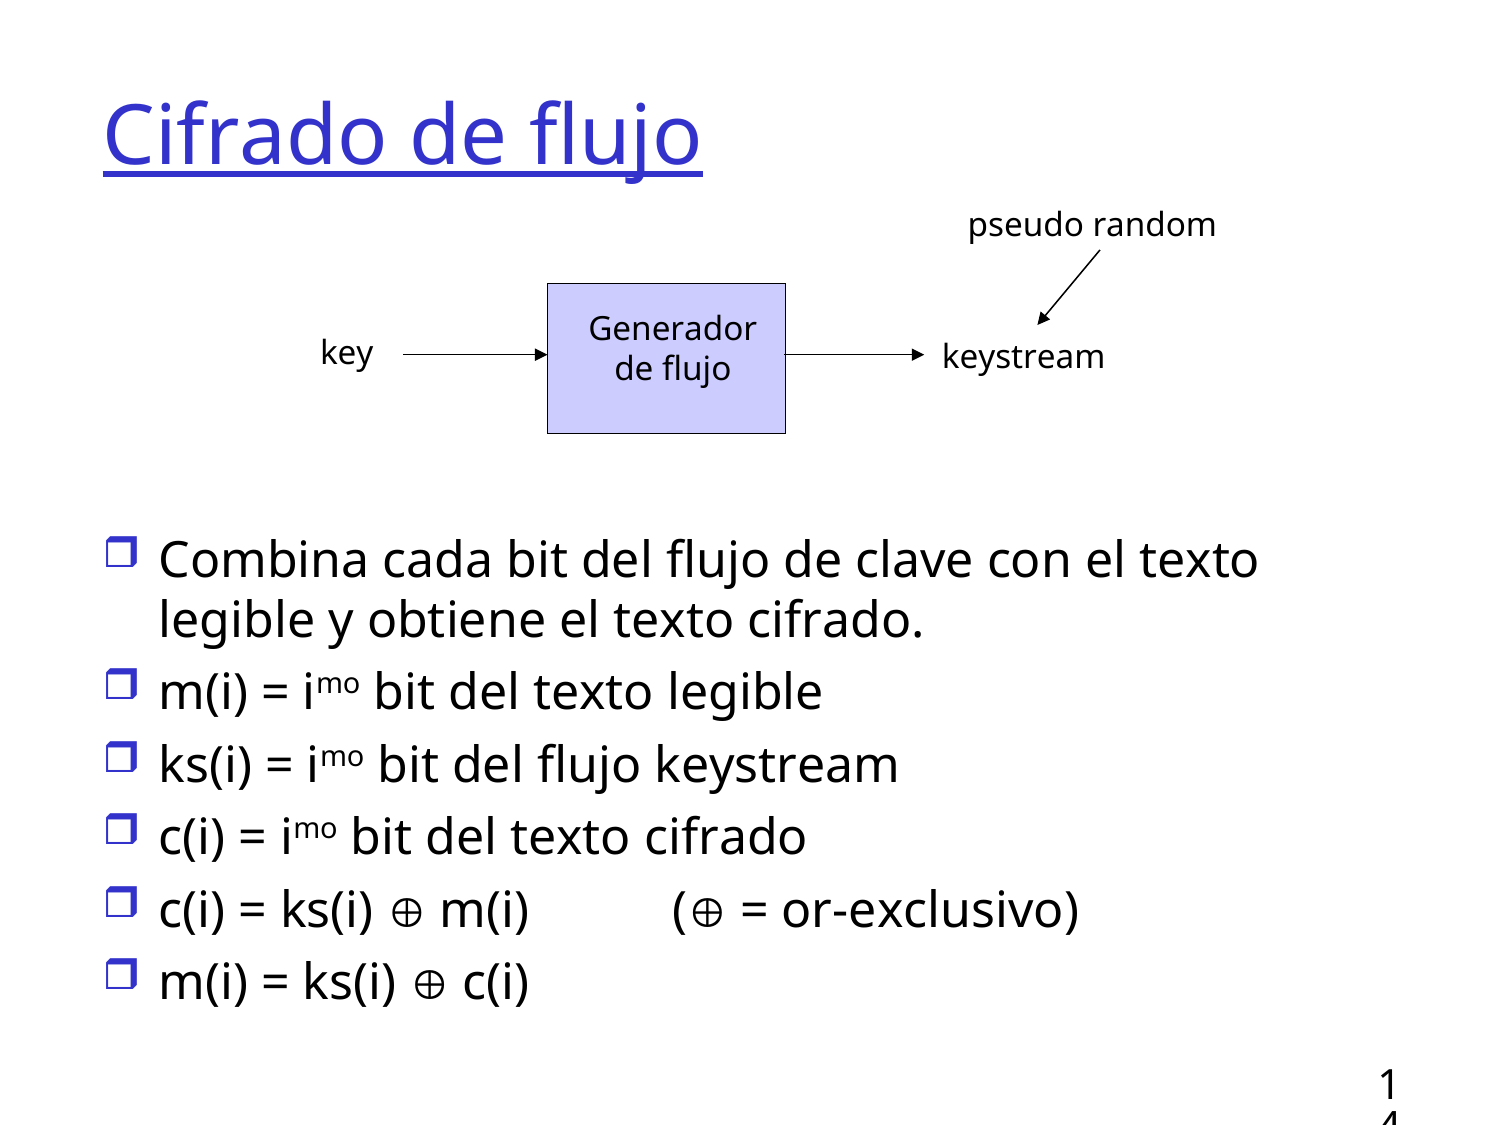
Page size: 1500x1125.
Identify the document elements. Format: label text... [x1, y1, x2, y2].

list Combina cada bit del flujo de clave con el texto legible y obtiene el texto cifrado. m(i) = imo bit del texto legible ks(i) = imo bit del flujo keystream c(i) = imo bit del texto cifrado c(i) = ks(i)  m(i) ( = or-exclusivo) m(i) = ks(i)  c(i) [87, 519, 1363, 1025]
text_box [547, 283, 786, 434]
title Cifrado de flujo [87, 37, 1363, 225]
text_box key [305, 323, 389, 379]
text_box pseudo random [952, 195, 1233, 251]
text_box Generador de flujo [573, 299, 773, 395]
text_box keystream [927, 327, 1121, 383]
